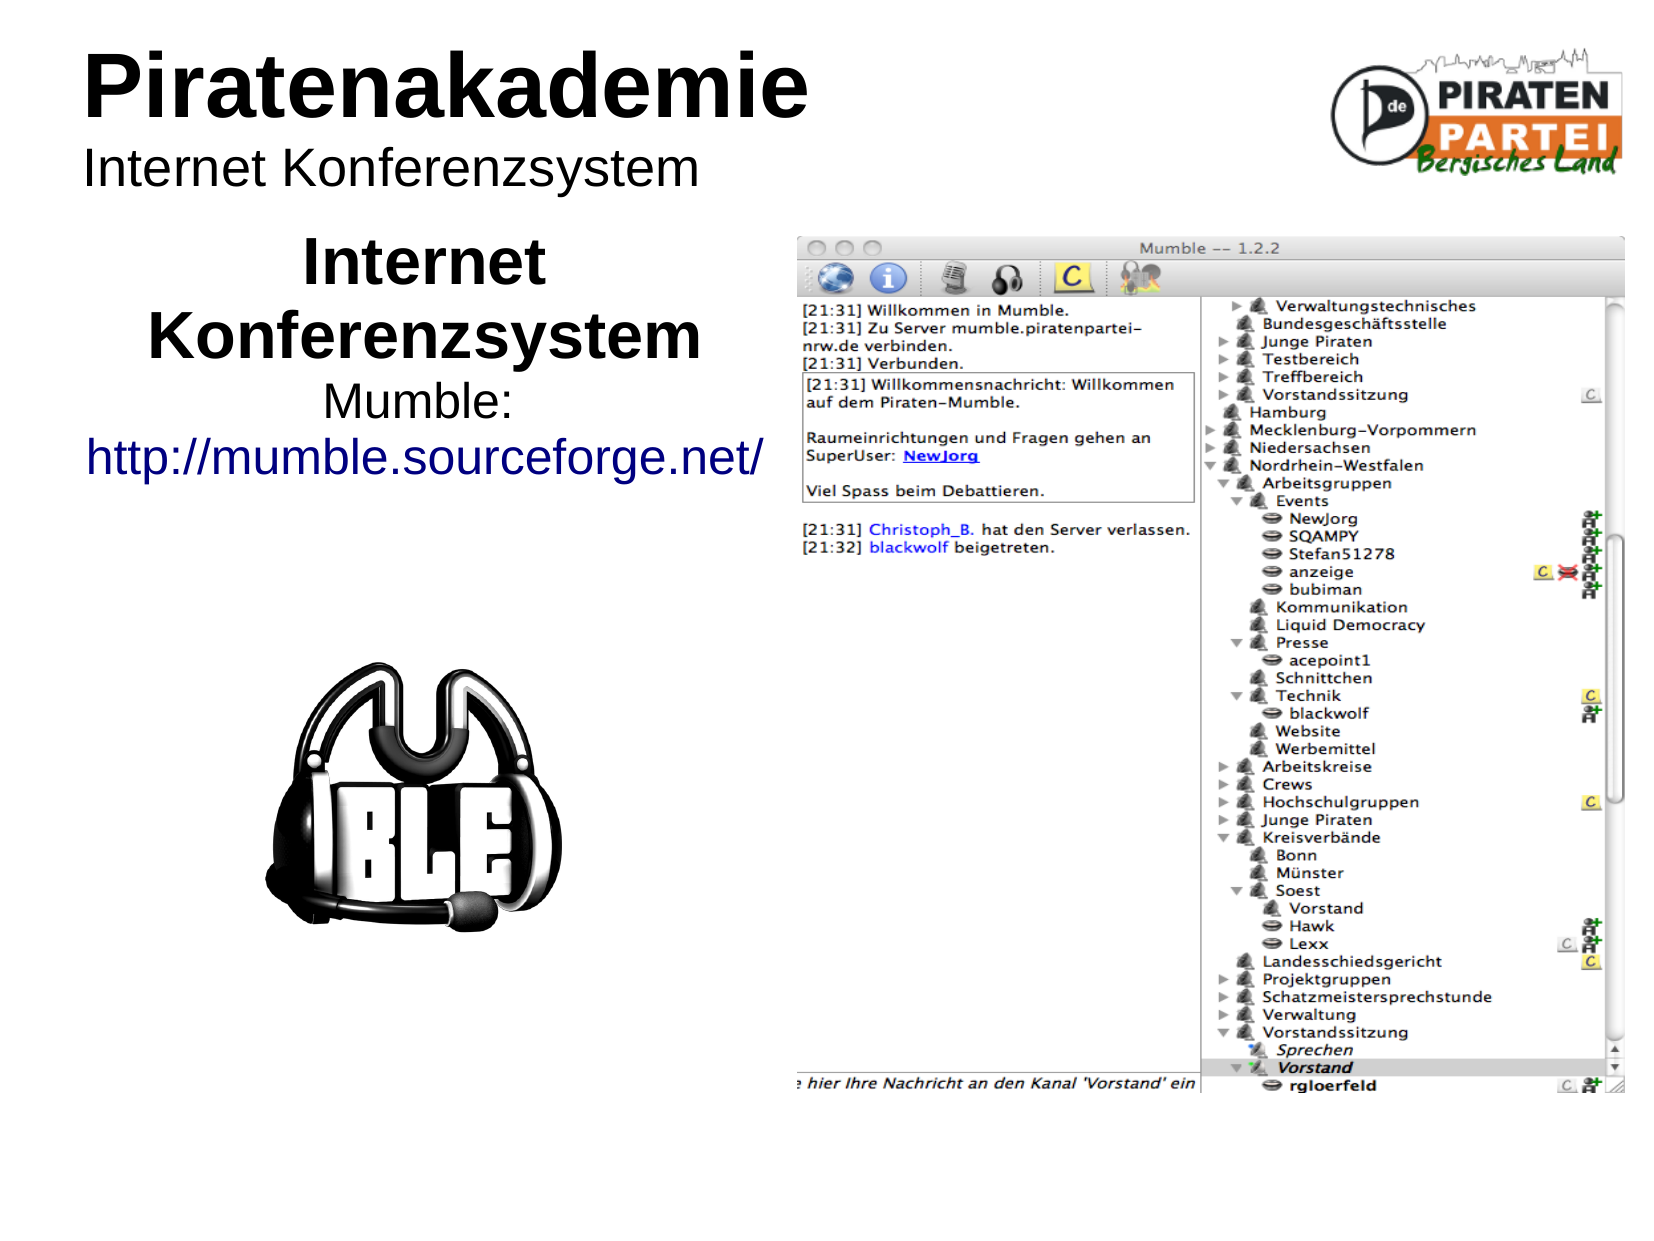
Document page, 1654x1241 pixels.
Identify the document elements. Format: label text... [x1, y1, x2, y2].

title Piratenakademie Internet Konferenzsystem [82, 34, 1571, 198]
picture [797, 236, 1625, 1093]
subtitle Internet Konferenzsystem Mumble: http://mumble.sourceforge.net/ [82, 206, 768, 502]
picture [1328, 47, 1625, 176]
picture [265, 649, 562, 945]
